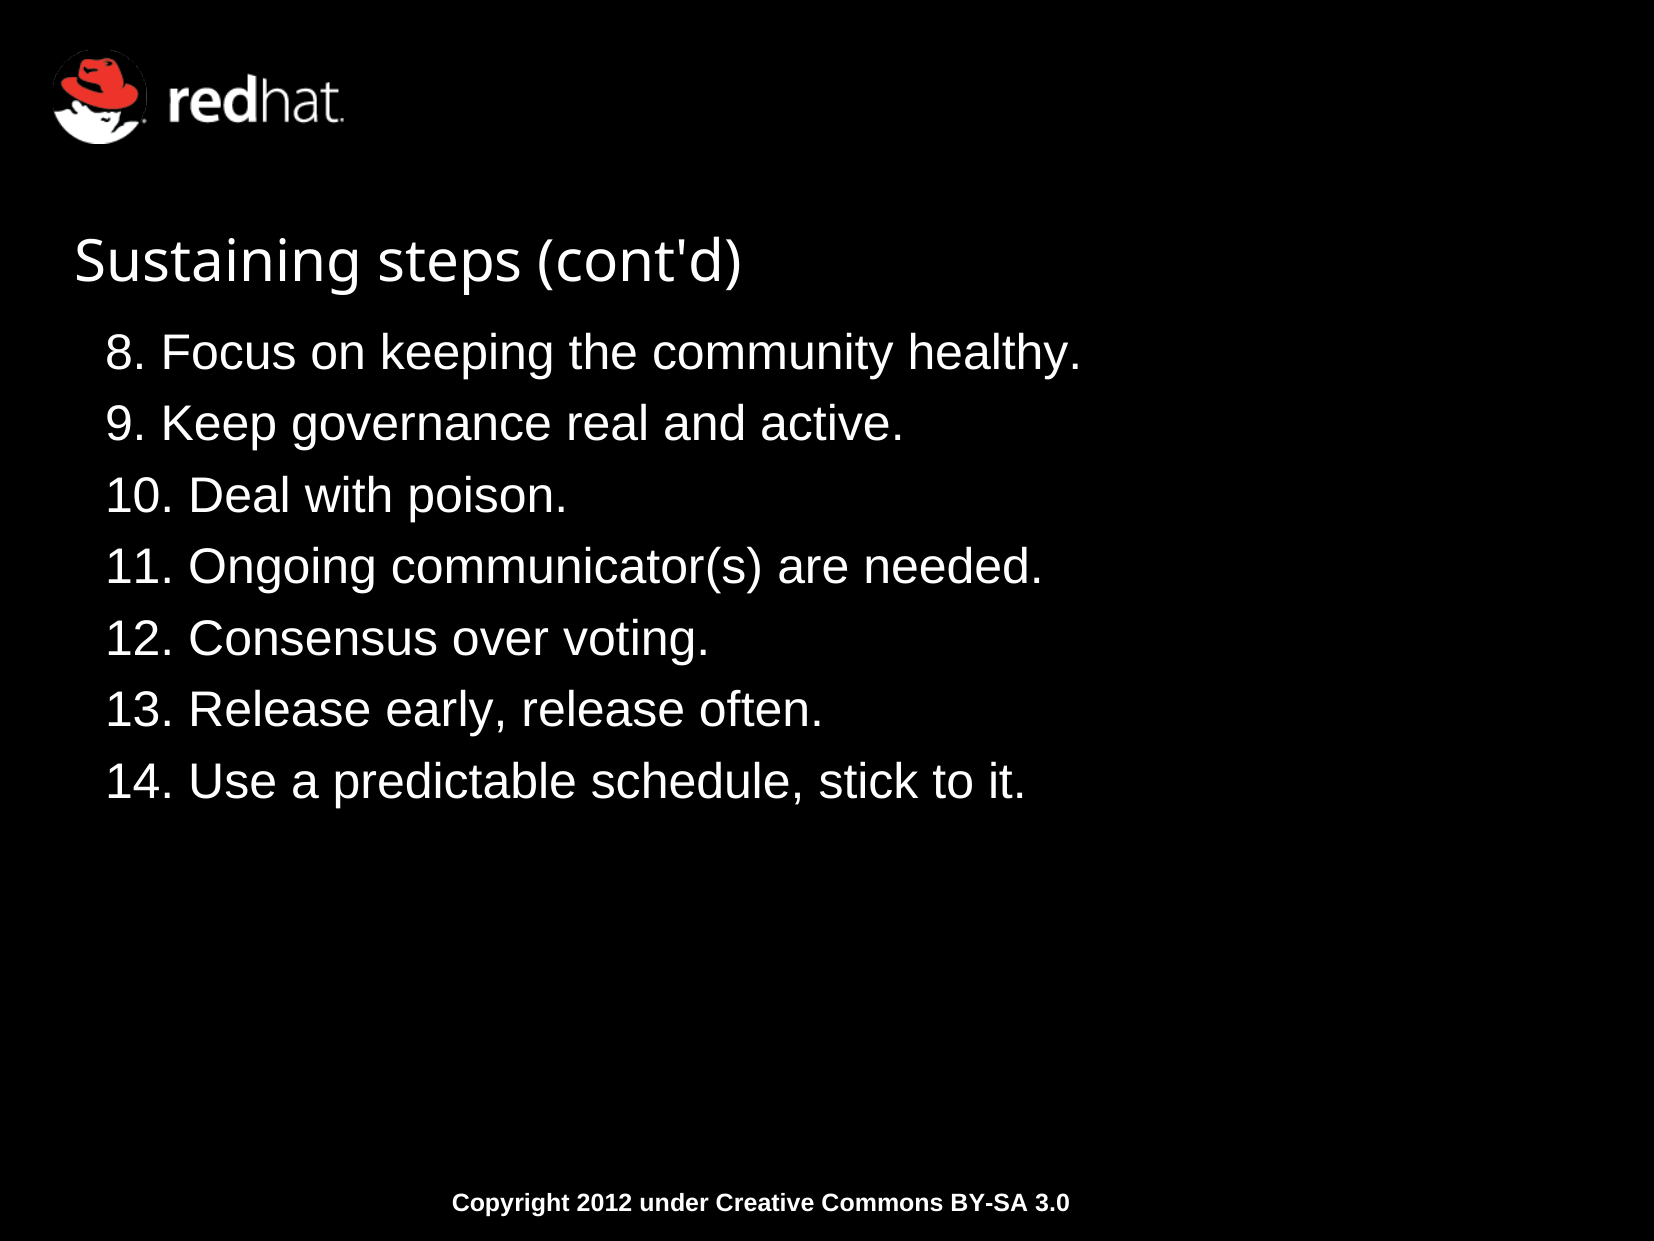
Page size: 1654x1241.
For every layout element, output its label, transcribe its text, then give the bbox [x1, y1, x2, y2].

picture [52, 49, 345, 144]
title Sustaining steps (cont'd) [74, 199, 1506, 318]
list 8. Focus on keeping the community healthy. 9. Keep governance real and active. 10. Deal with poison. 11. Ongoing communicator(s) are needed. 12. Consensus over voting. 13. Release early, release often. 14. Use a predictable schedule, stick to it. [77, 324, 1500, 1186]
